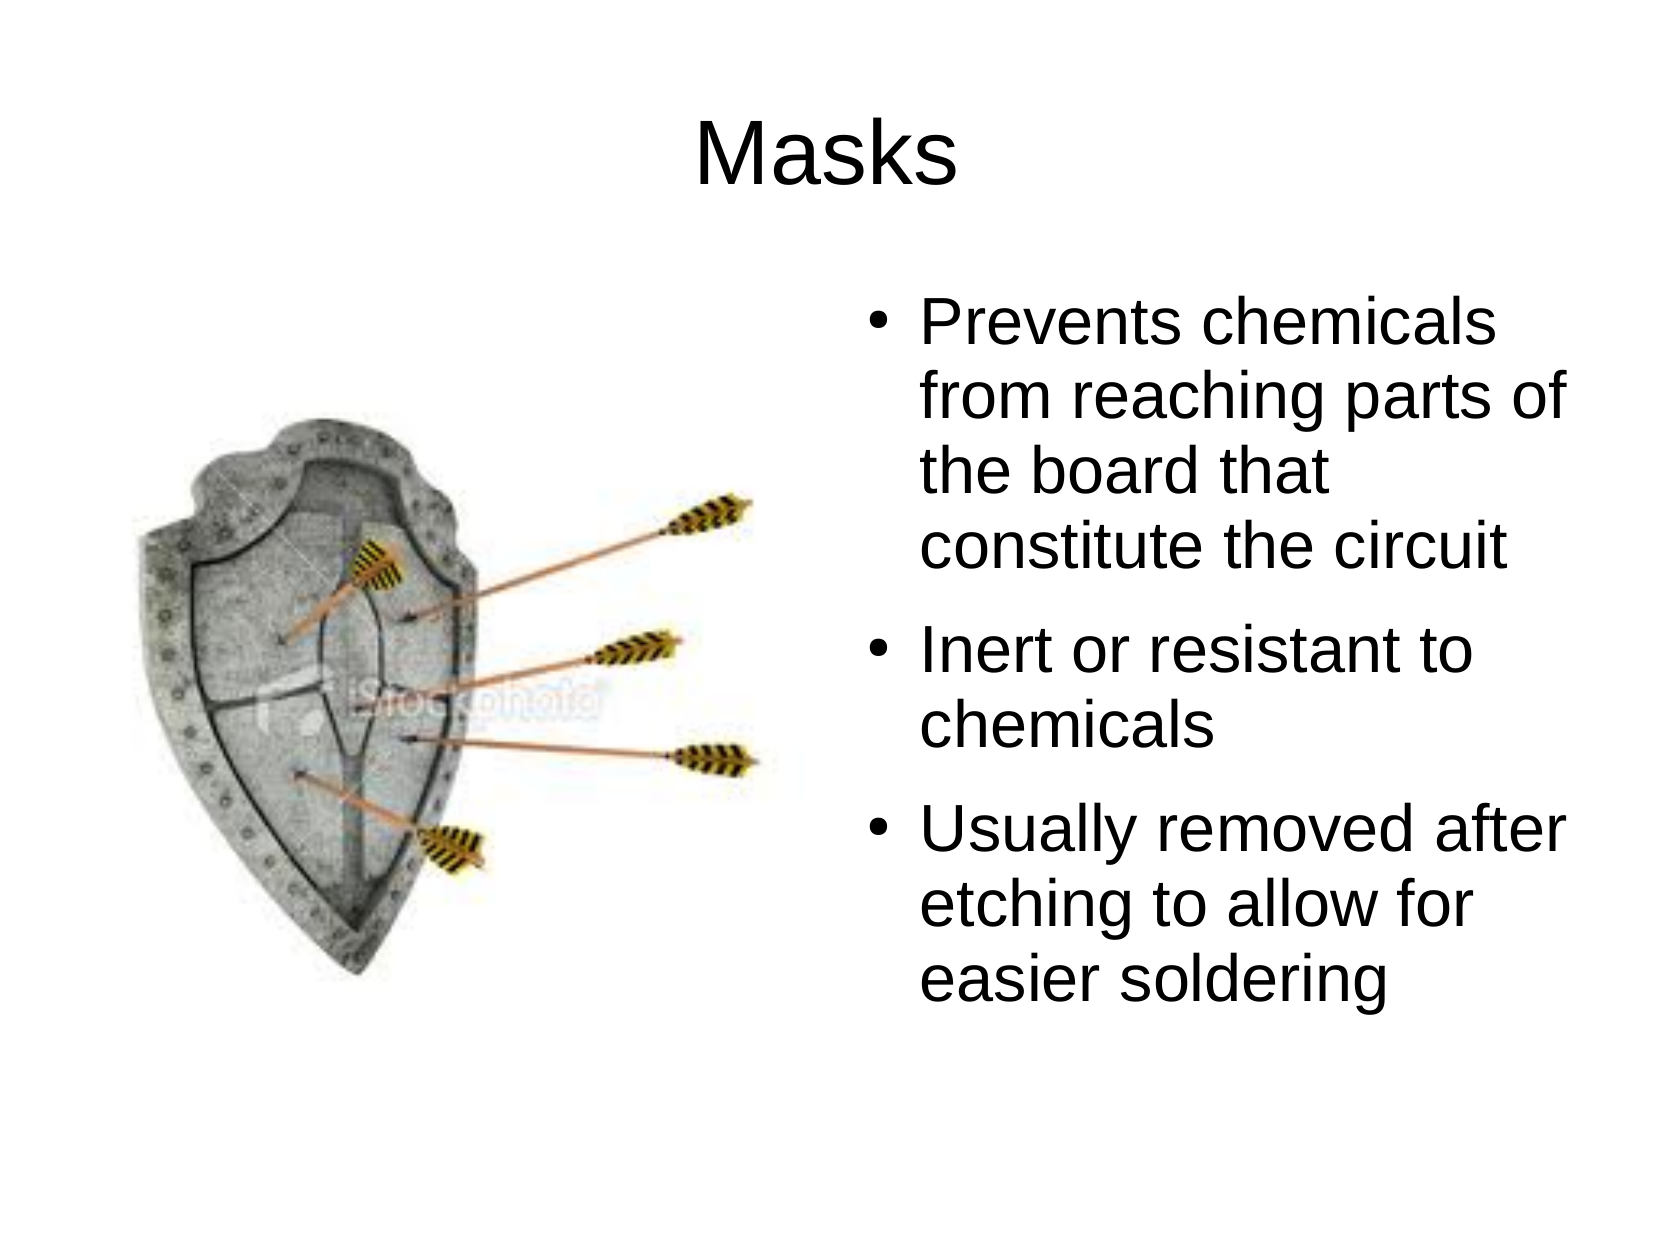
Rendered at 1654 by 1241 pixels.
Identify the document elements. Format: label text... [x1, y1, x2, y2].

title Masks [82, 56, 1571, 250]
list Prevents chemicals from reaching parts of the board that constitute the circuit Inert or resistant to chemicals Usually removed after etching to allow for easier soldering [848, 283, 1576, 1088]
picture [82, 336, 809, 1063]
